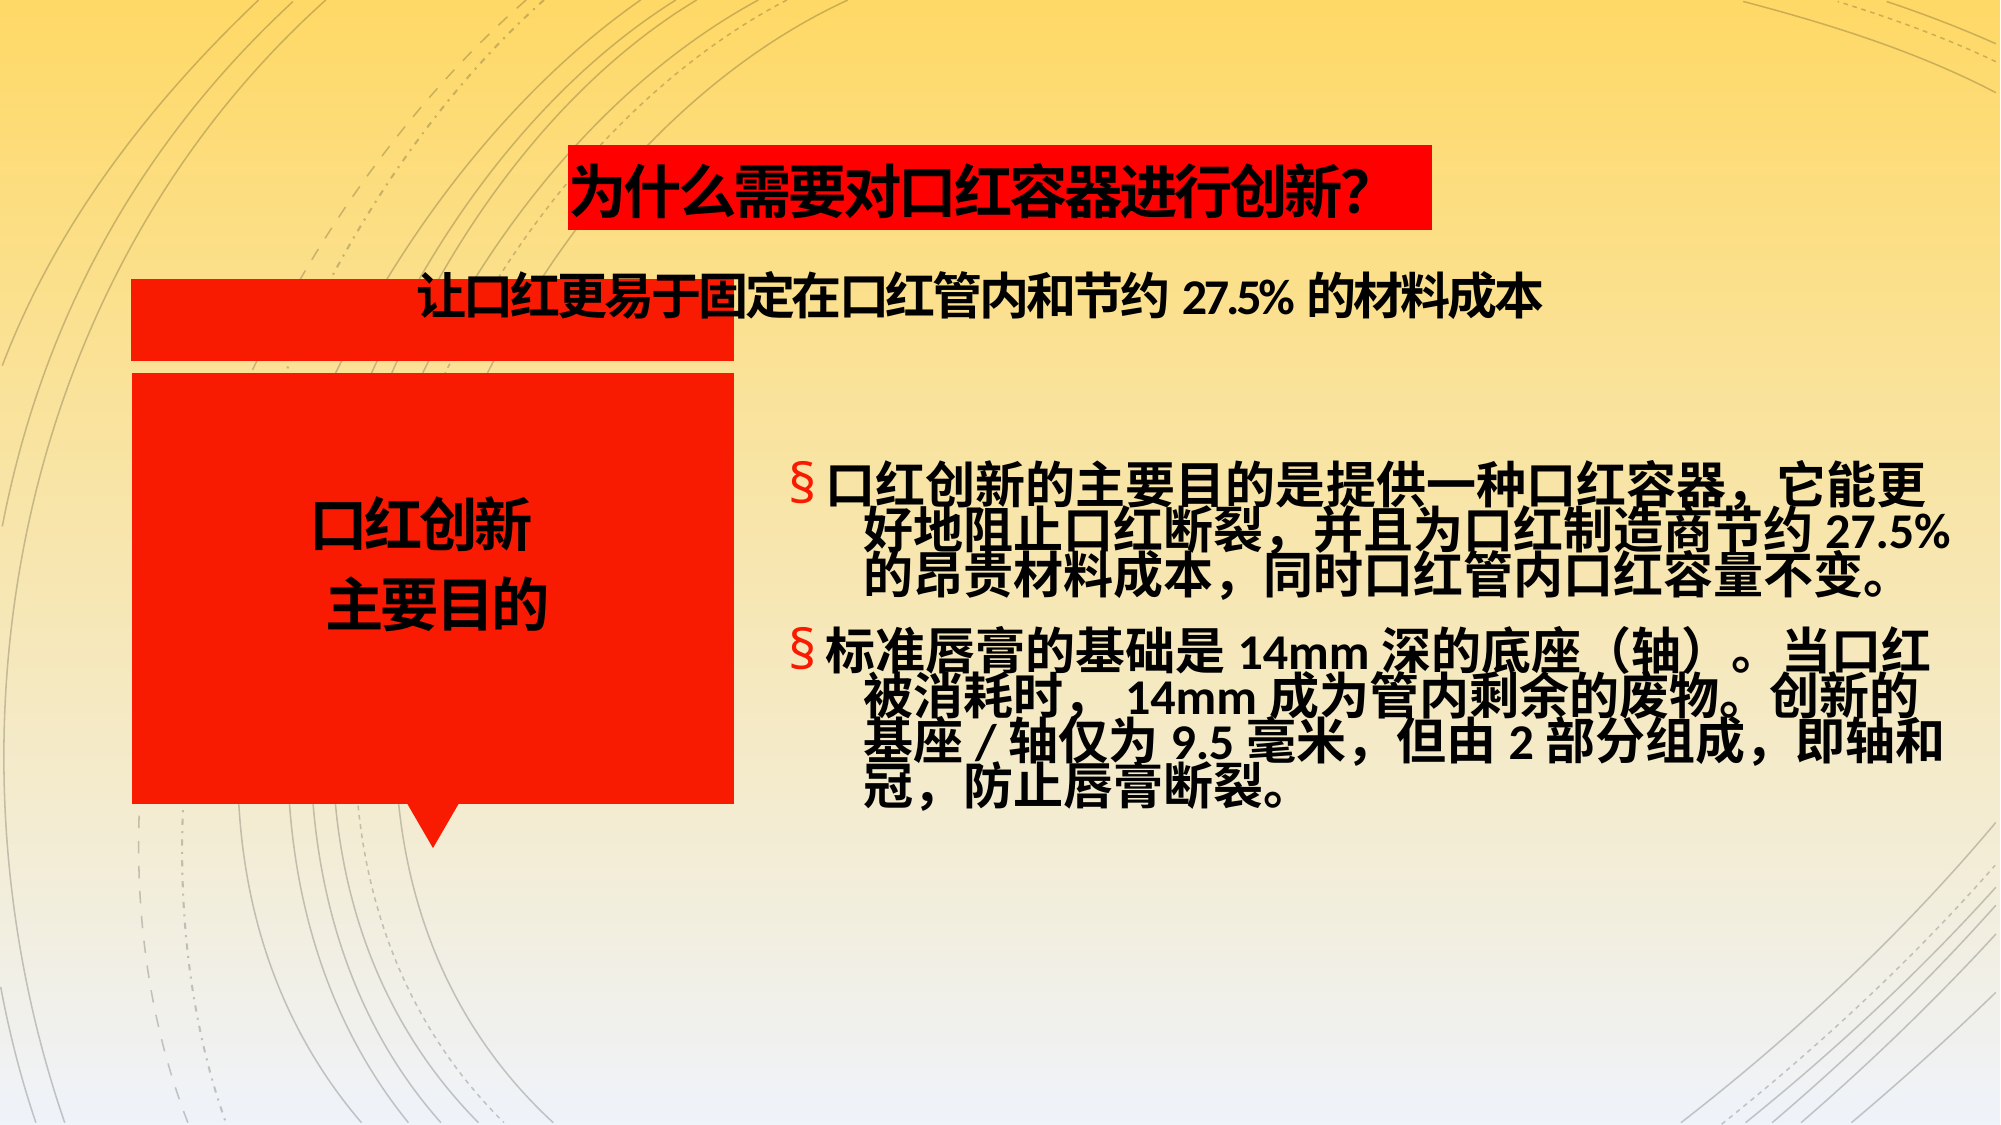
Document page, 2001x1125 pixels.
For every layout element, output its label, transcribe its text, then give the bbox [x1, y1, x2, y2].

list 口红创新的主要目的是提供一种口红容器，它能更好地阻止口红断裂，并且为口红制造商节约27.5%的昂贵材料成本，同时口红管内口红容量不变。 标准唇膏的基础是14mm深的底座（轴）。当口红被消耗时，14mm成为管内剩余的废物。创新的基座/轴仅为9.5毫米，但由2部分组成，即轴和冠，防止唇膏断裂。 [773, 435, 1979, 914]
text_box 为什么需要对口红容器进行创新？ 让口红更易于固定在口红管内和节约27.5%的材料成本 [288, 25, 1712, 232]
title 口红创新 主要目的 [150, 391, 725, 795]
